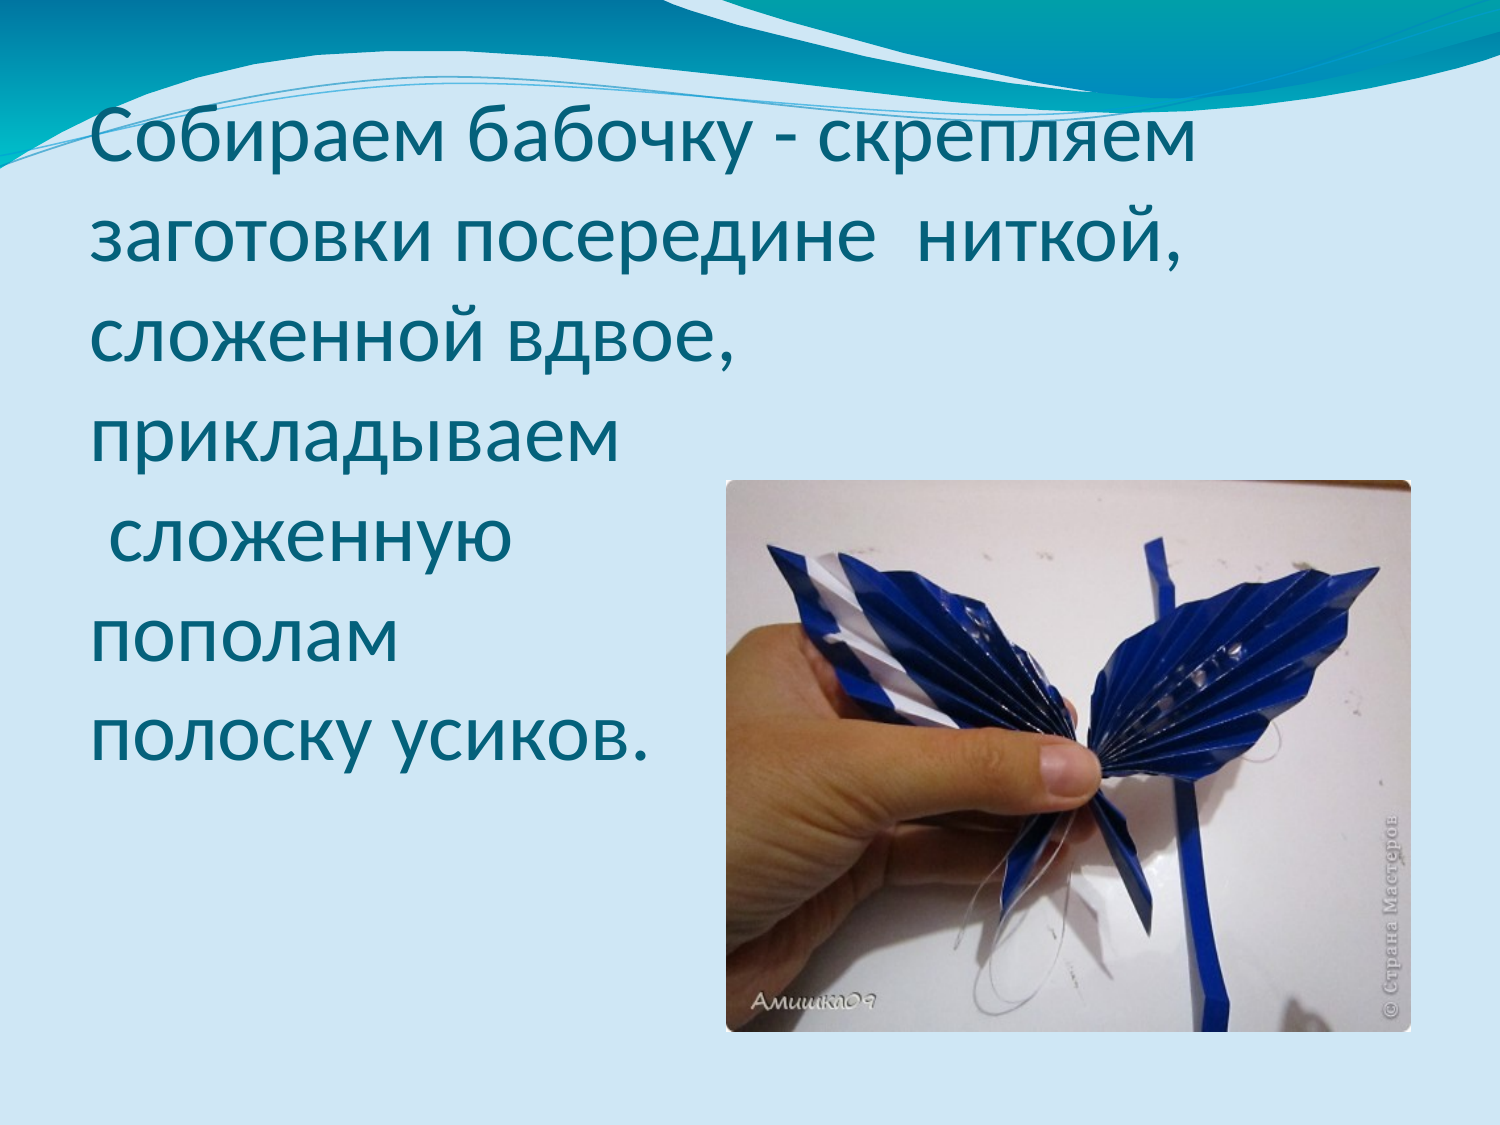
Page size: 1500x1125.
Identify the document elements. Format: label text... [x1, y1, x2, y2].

picture [726, 480, 1411, 1032]
title Собираем бабочку - скрепляем заготовки посередине ниткой, сложенной вдвое, прикладываем сложенную пополам полоску усиков. [75, 70, 1425, 1043]
